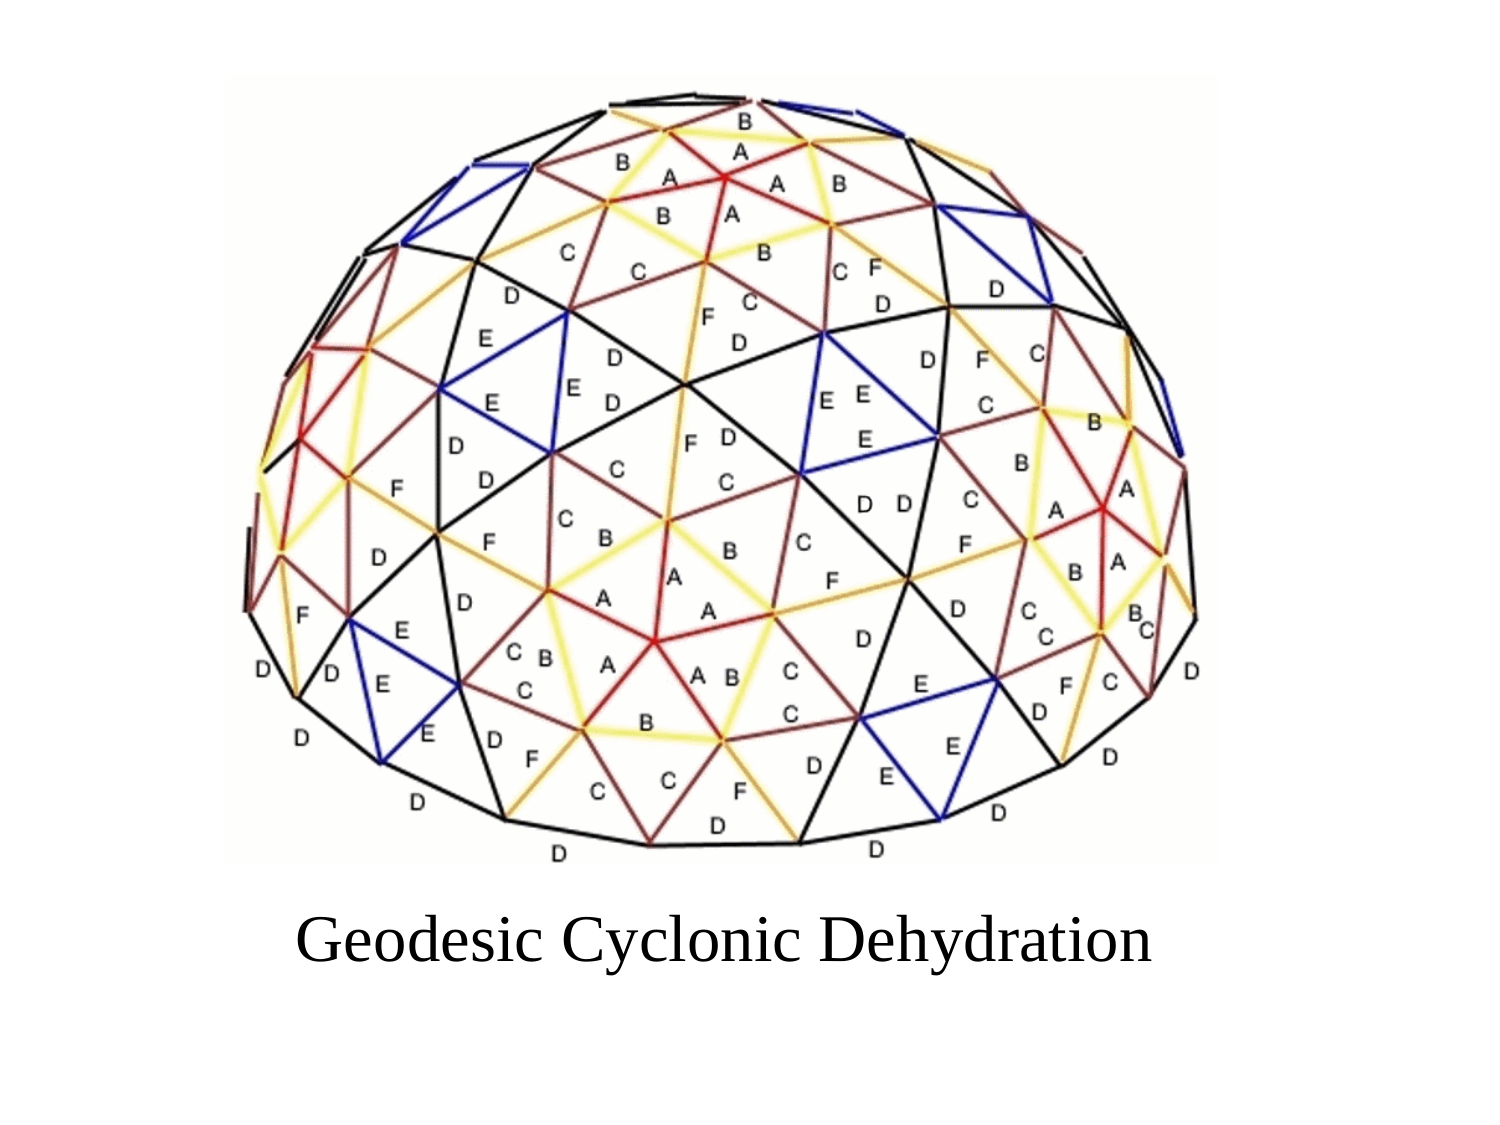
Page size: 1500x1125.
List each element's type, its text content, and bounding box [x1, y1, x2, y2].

subtitle Geodesic Cyclonic Dehydration [200, 887, 1251, 1038]
picture [225, 74, 1218, 865]
